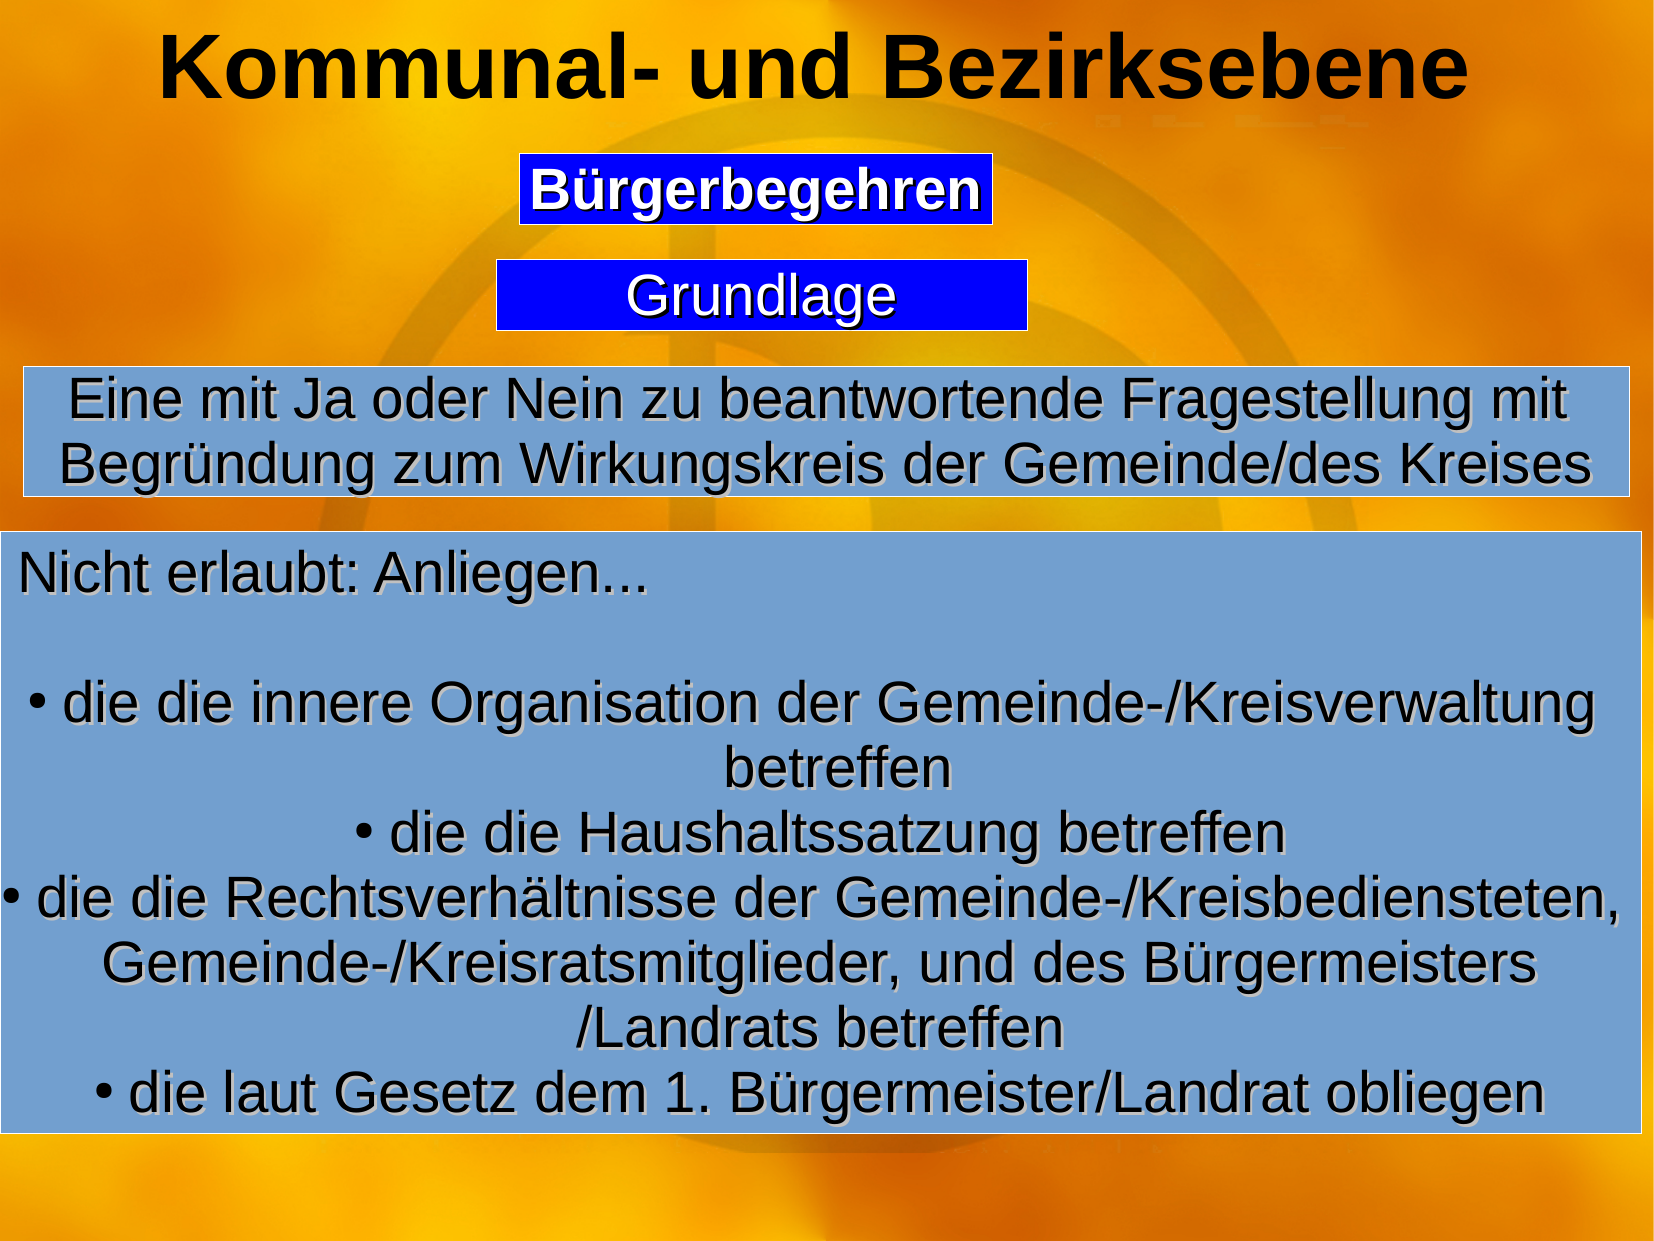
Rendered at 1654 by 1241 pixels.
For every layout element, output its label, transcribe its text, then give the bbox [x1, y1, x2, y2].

text_box Grundlage [496, 259, 1028, 331]
picture [0, 0, 1654, 1241]
title Kommunal- und Bezirksebene [59, 15, 1571, 119]
text_box Bürgerbegehren [519, 153, 993, 225]
text_box Nicht erlaubt: Anliegen... die die innere Organisation der Gemeinde-/Kreisverwaltung betreffen die die Haushaltssatzung betreffen die die Rechtsverhältnisse der Gemeinde-/Kreisbediensteten, Gemeinde-/Kreisratsmitglieder, und des Bürgermeisters /Landrats betreffen die laut Gesetz dem 1. Bürgermeister/Landrat obliegen [0, 531, 1642, 1134]
text_box Eine mit Ja oder Nein zu beantwortende Fragestellung mit Begründung zum Wirkungskreis der Gemeinde/des Kreises [23, 366, 1630, 497]
